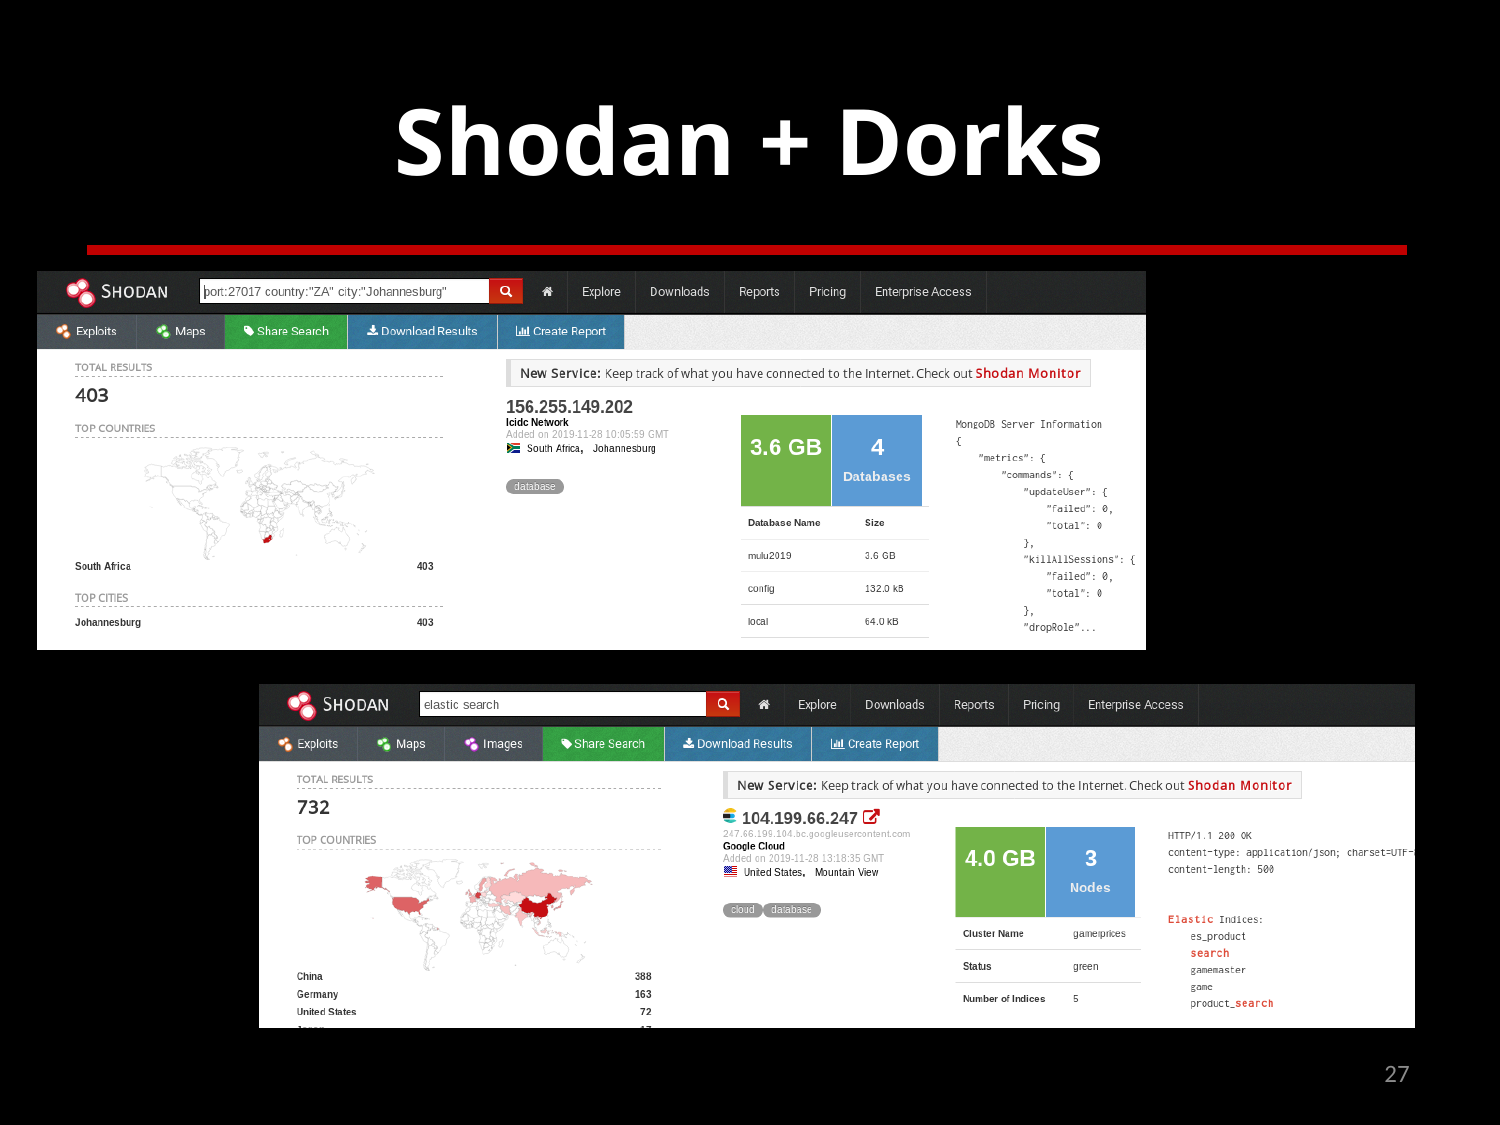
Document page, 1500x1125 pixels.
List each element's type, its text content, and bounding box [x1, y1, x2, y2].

title Shodan + Dorks [75, 45, 1425, 233]
picture [259, 684, 1415, 1028]
picture [37, 271, 1146, 650]
slide_number <numéro> [1074, 1042, 1425, 1103]
